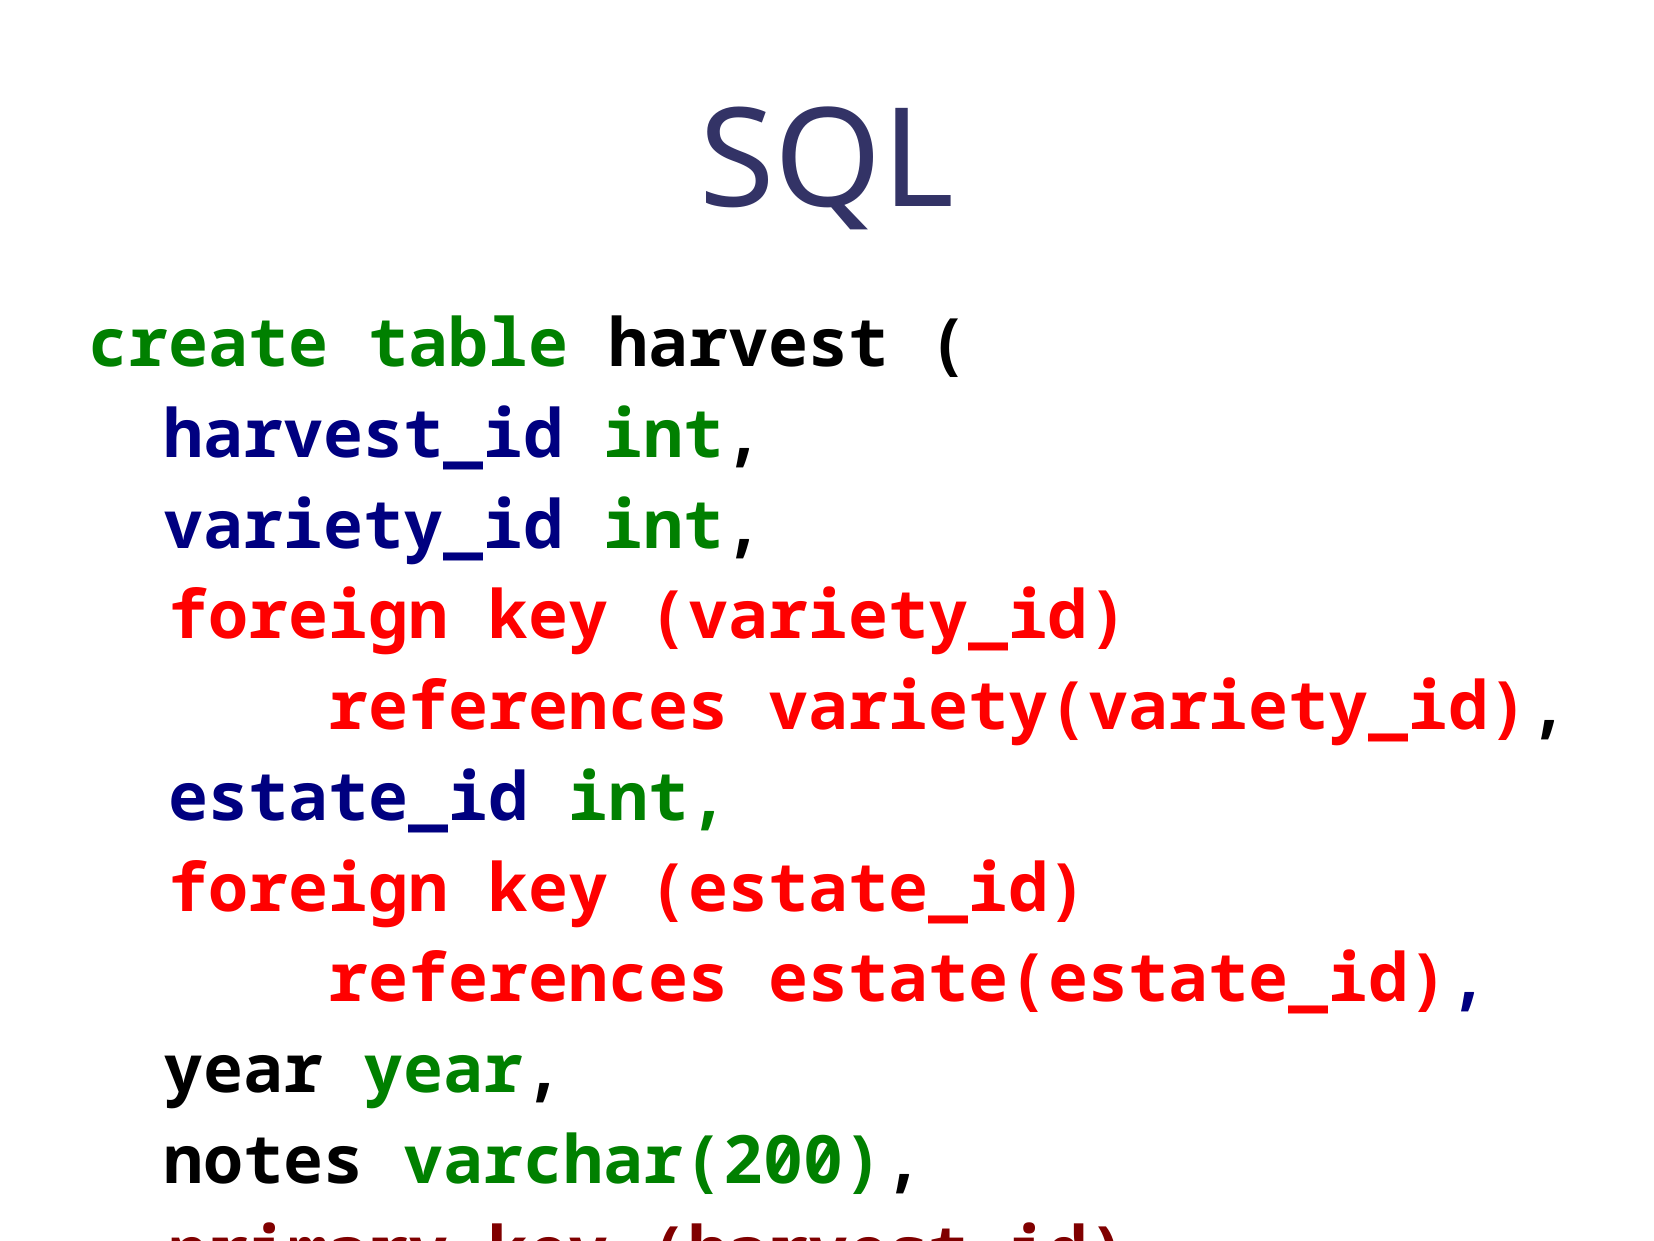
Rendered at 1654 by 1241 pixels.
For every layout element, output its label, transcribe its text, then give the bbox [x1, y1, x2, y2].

subtitle create table harvest ( harvest_id int, variety_id int, foreign key (variety_id) references variety(variety_id), estate_id int, foreign key (estate_id) references estate(estate_id), year year, notes varchar(200), primary key (harvest_id), ); [88, 295, 1577, 1241]
title SQL [82, 56, 1571, 250]
